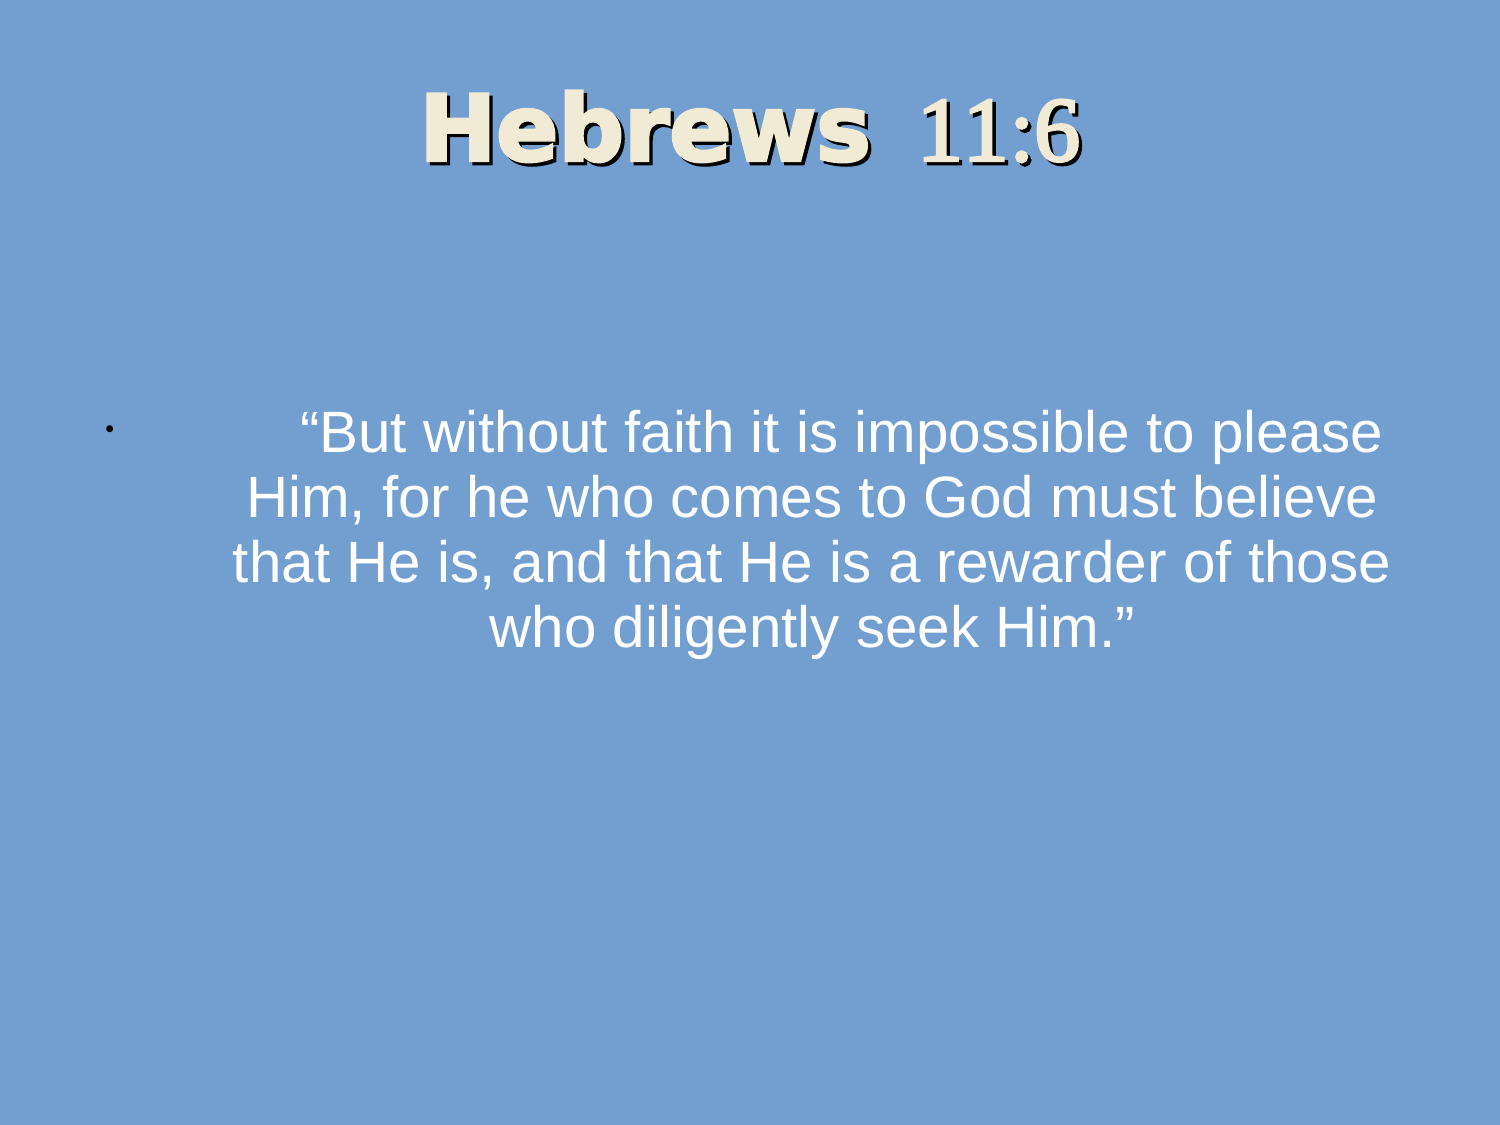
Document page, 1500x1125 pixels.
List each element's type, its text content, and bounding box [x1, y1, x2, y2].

title Hebrews 11:6 [75, 44, 1426, 233]
list “But without faith it is impossible to please Him, for he who comes to God must believe that He is, and that He is a rewarder of those who diligently seek Him.” [75, 399, 1426, 1125]
